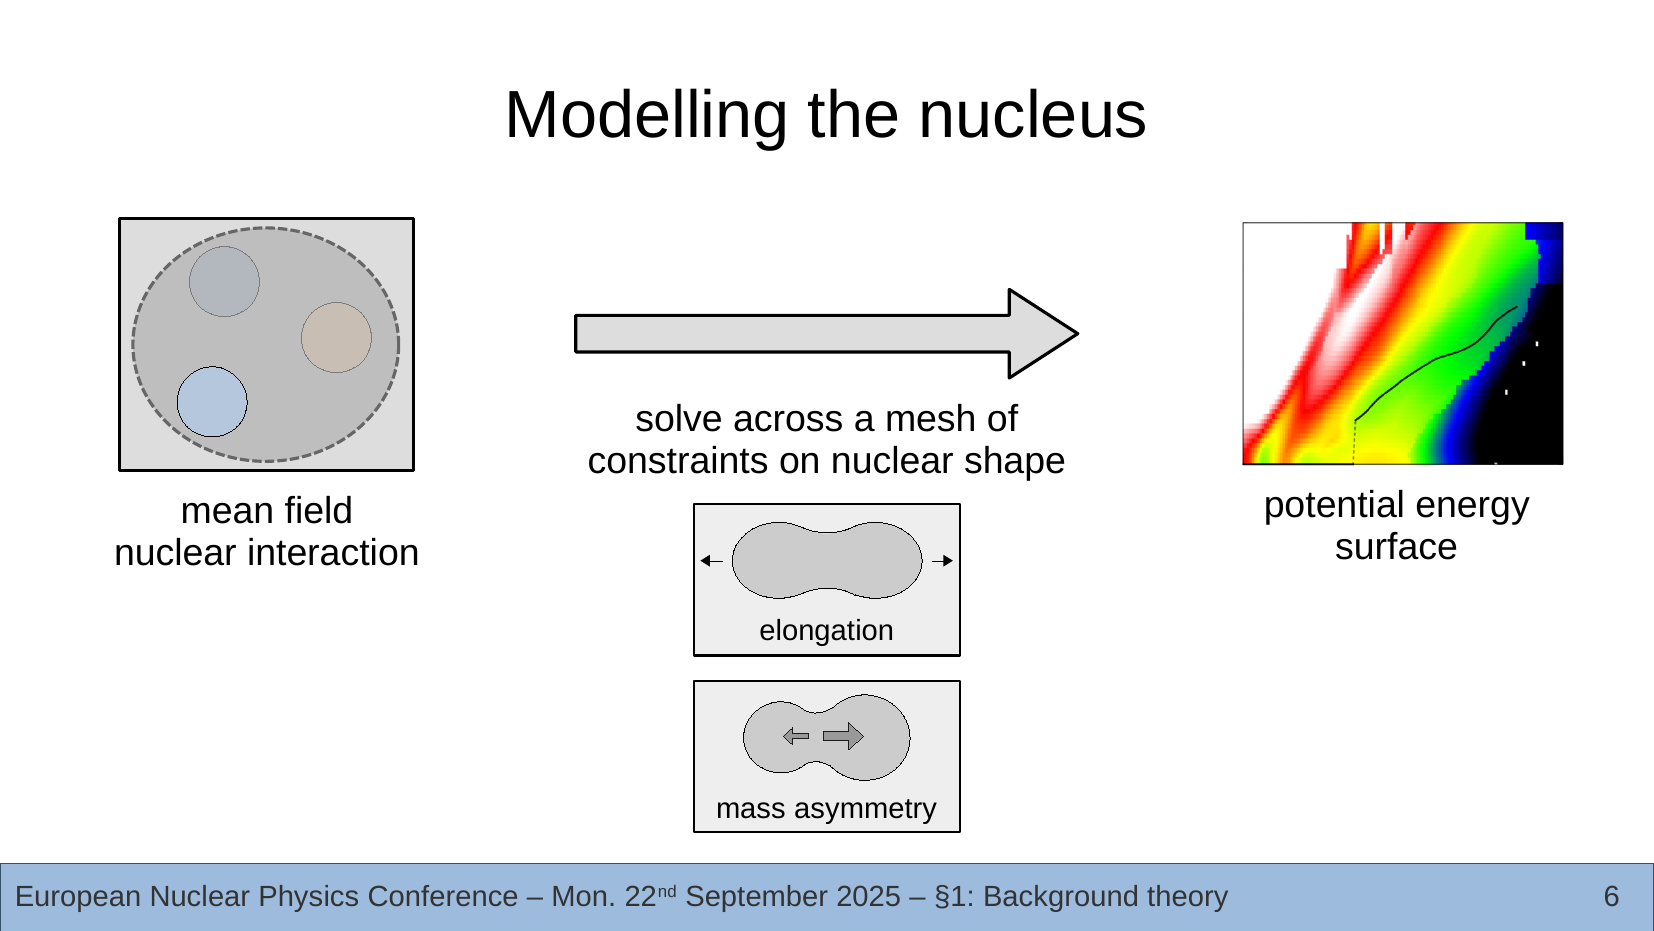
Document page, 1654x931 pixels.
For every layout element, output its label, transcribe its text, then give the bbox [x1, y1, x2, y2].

text_box mass asymmetry [693, 784, 960, 833]
picture [1240, 212, 1565, 469]
text_box [1524, 863, 1654, 931]
text_box European Nuclear Physics Conference – Mon. 22nd September 2025 – §1: Background theory [0, 856, 1524, 931]
text_box mean field nuclear interaction [110, 484, 424, 579]
text_box <number> [1471, 863, 1635, 930]
text_box [575, 289, 1078, 379]
text_box solve across a mesh of constraints on nuclear shape [561, 389, 1093, 489]
text_box [119, 218, 414, 471]
text_box potential energy surface [1240, 478, 1554, 573]
title Modelling the nucleus [336, 37, 1317, 193]
text_box [693, 503, 960, 606]
text_box [693, 680, 960, 784]
text_box elongation [693, 606, 960, 655]
